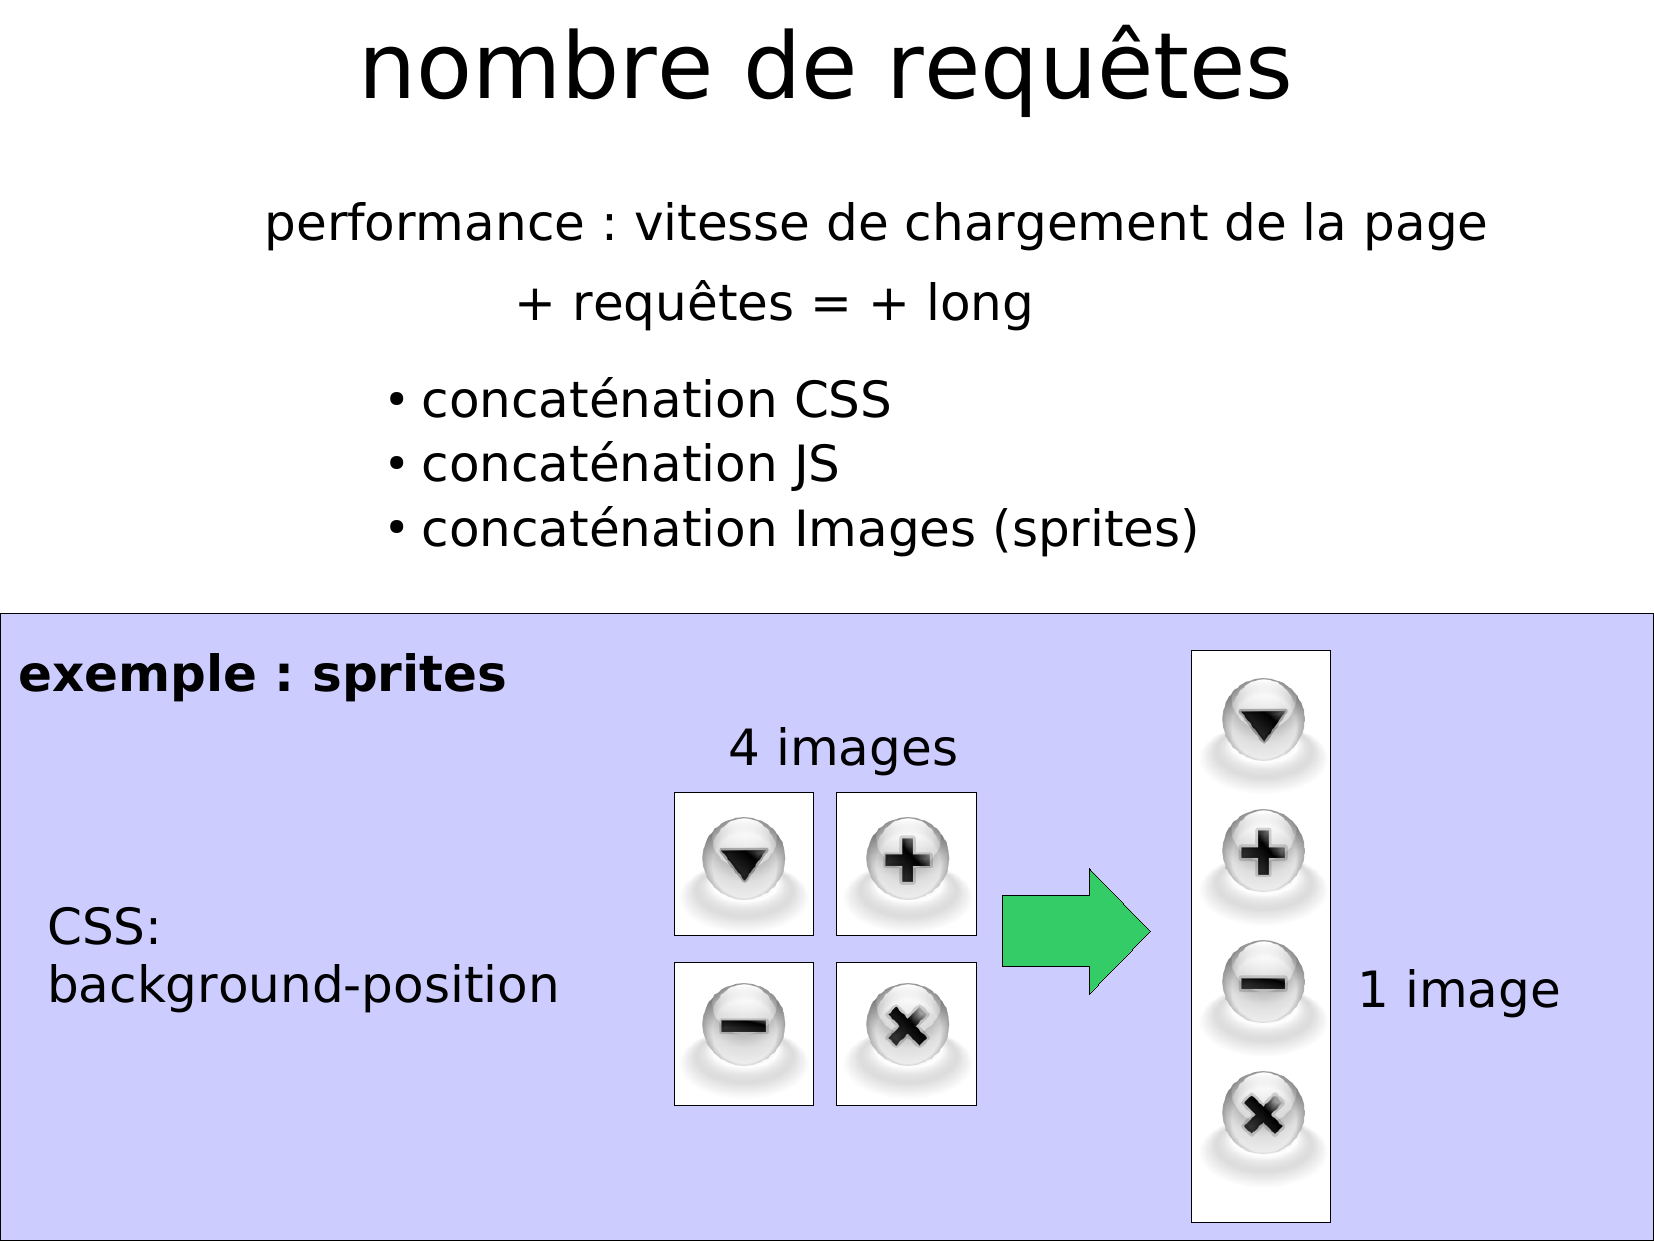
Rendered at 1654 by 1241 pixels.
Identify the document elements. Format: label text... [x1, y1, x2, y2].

text_box CSS: background-position [47, 897, 509, 1015]
text_box + requêtes = + long [514, 273, 983, 333]
picture [836, 967, 976, 1106]
text_box concaténation CSS concaténation JS concaténation Images (sprites) [387, 371, 1121, 576]
text_box exemple : sprites [18, 645, 459, 704]
text_box 1 image [1357, 960, 1541, 1020]
picture [836, 801, 976, 940]
text_box [0, 613, 1654, 1241]
title nombre de requêtes [0, 5, 1654, 129]
picture [1192, 662, 1331, 1195]
picture [672, 967, 812, 1106]
text_box performance : vitesse de chargement de la page [264, 193, 1366, 253]
picture [672, 801, 812, 940]
text_box 4 images [728, 718, 935, 777]
